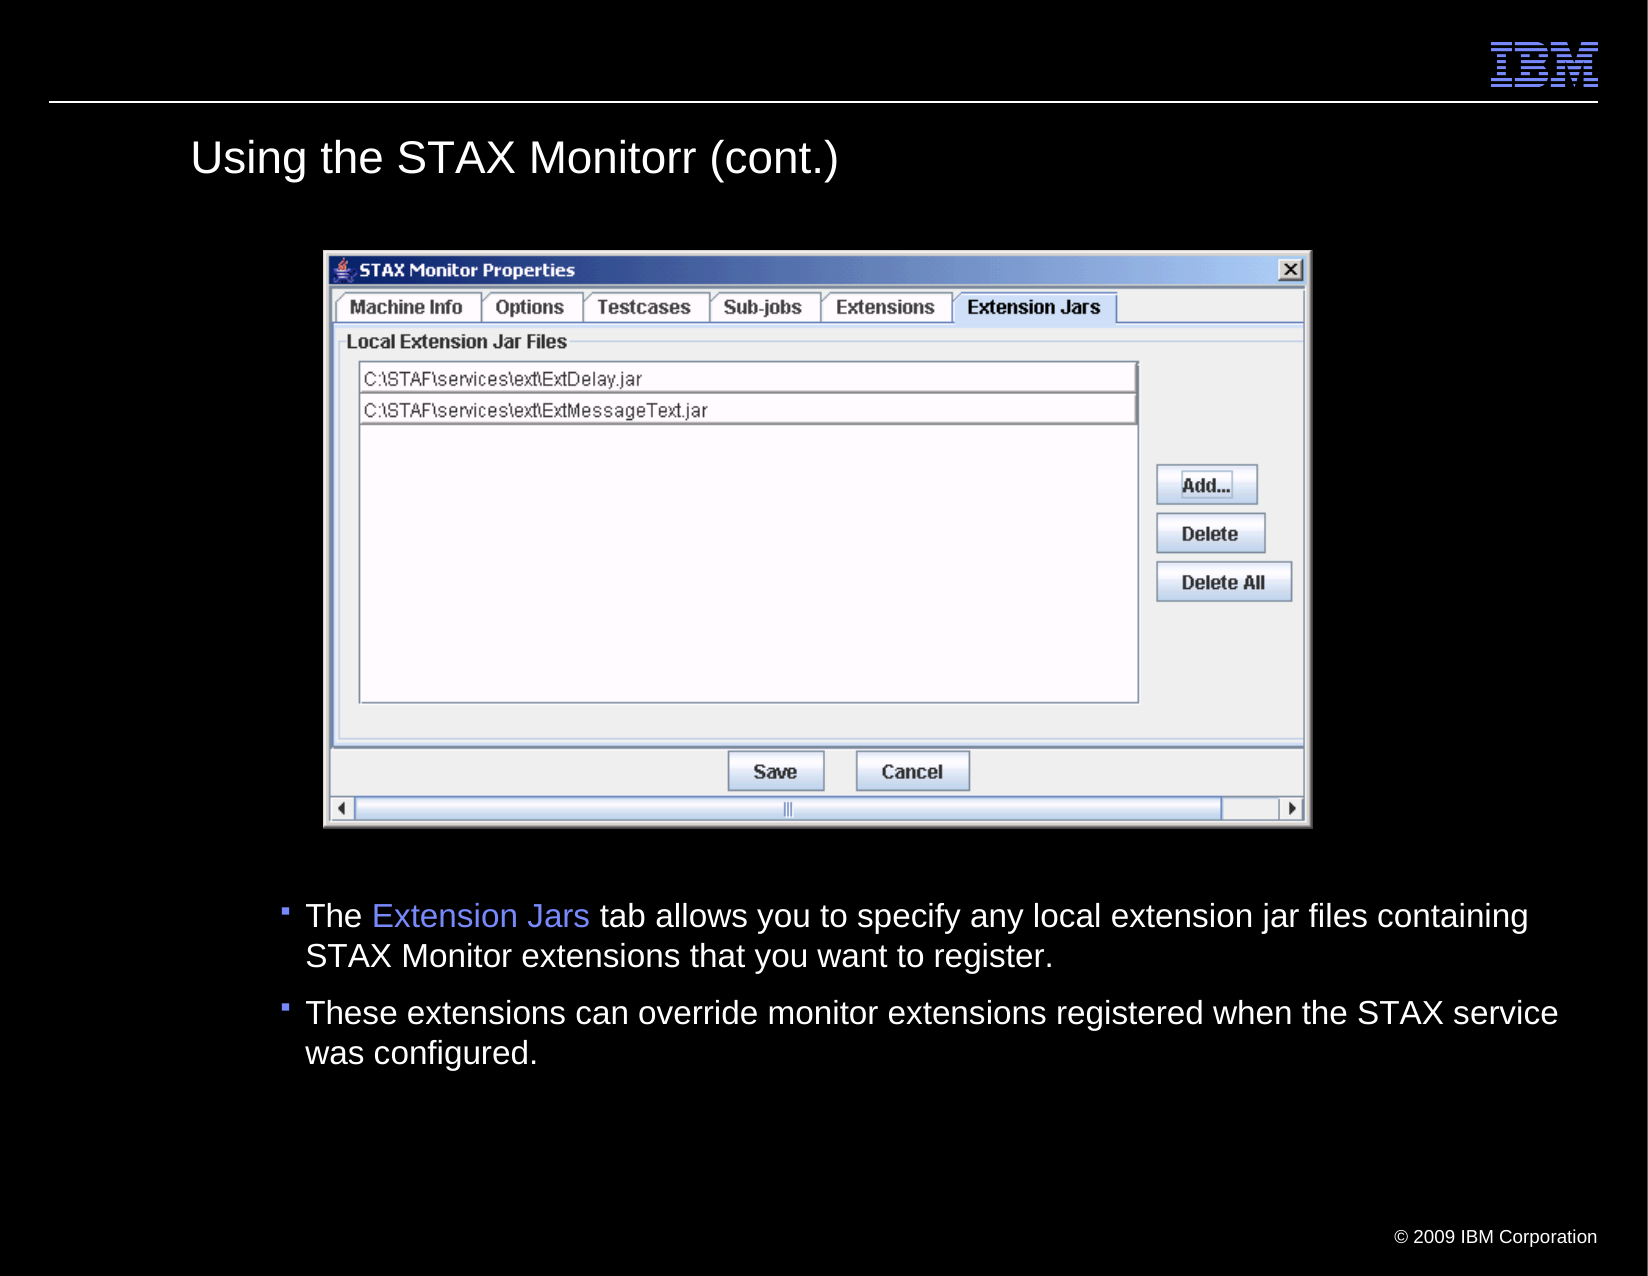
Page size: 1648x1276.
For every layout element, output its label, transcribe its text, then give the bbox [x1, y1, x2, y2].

title Using the STAX Monitorr (cont.) [173, 125, 1648, 219]
picture [323, 250, 1313, 829]
text_box The Extension Jars tab allows you to specify any local extension jar files containing STAX Monitor extensions that you want to register. These extensions can override monitor extensions registered when the STAX service was configured. [219, 219, 1570, 1071]
picture [1491, 42, 1598, 87]
